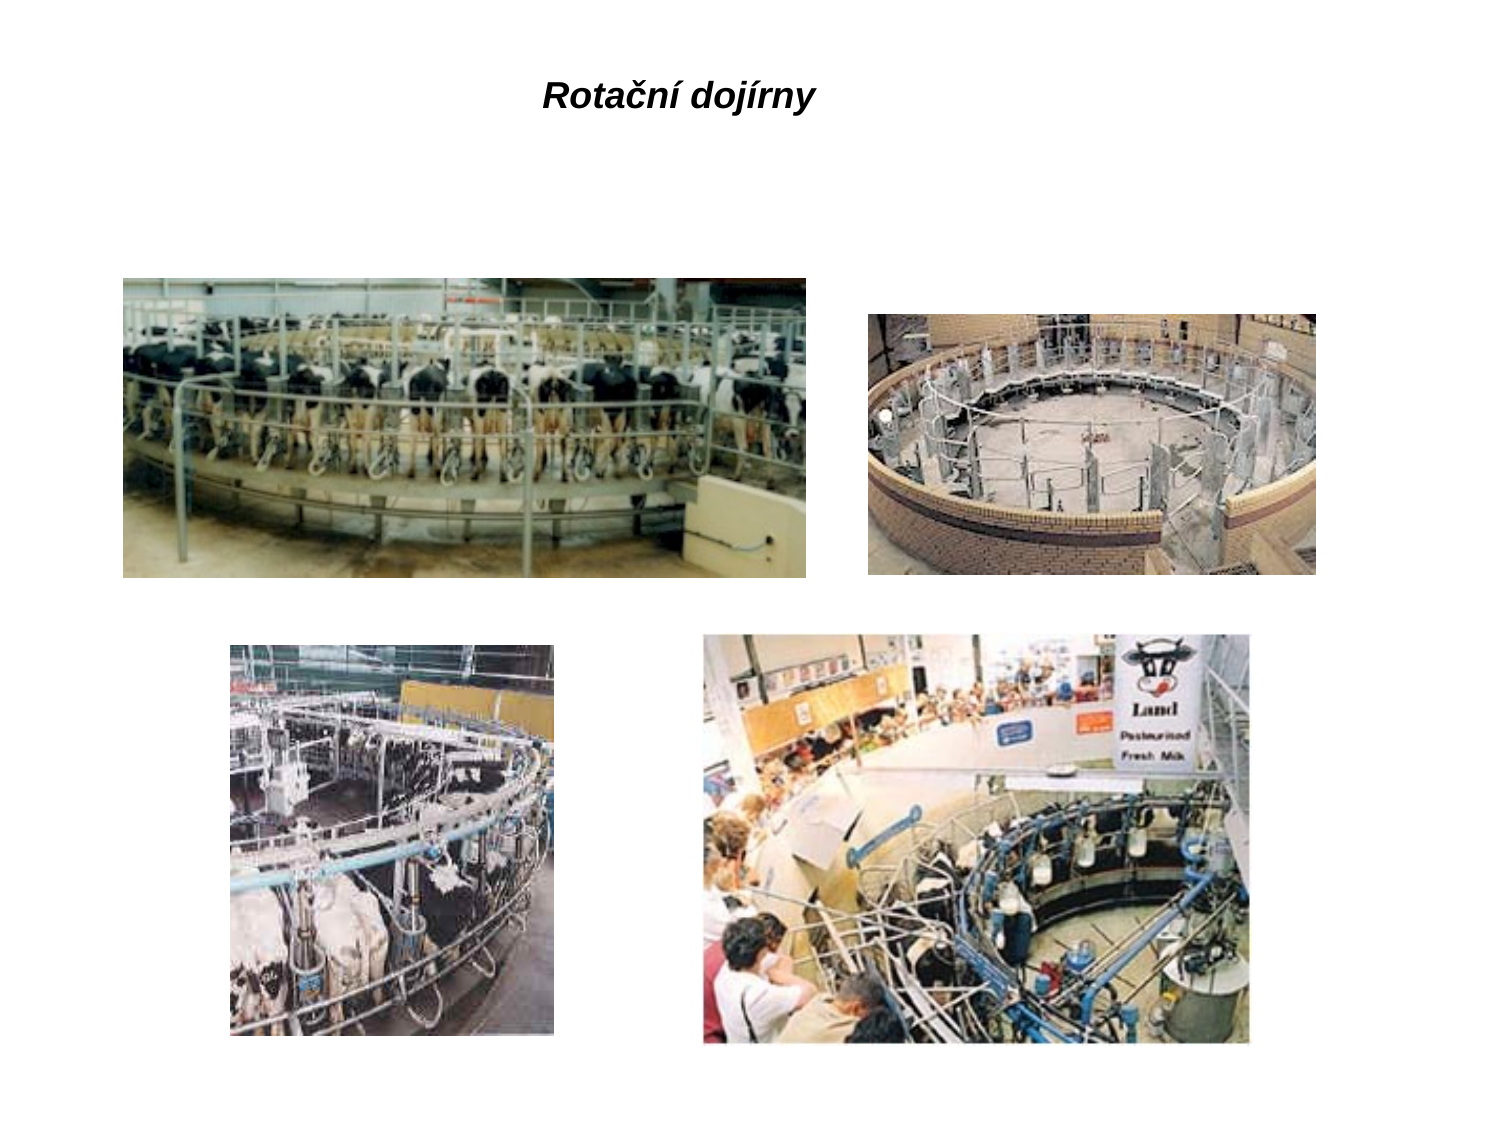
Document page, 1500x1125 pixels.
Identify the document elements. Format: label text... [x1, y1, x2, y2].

picture [702, 633, 1252, 1046]
picture [123, 278, 806, 578]
picture [868, 314, 1316, 575]
picture [230, 645, 554, 1036]
text_box Rotační dojírny [383, 66, 975, 124]
